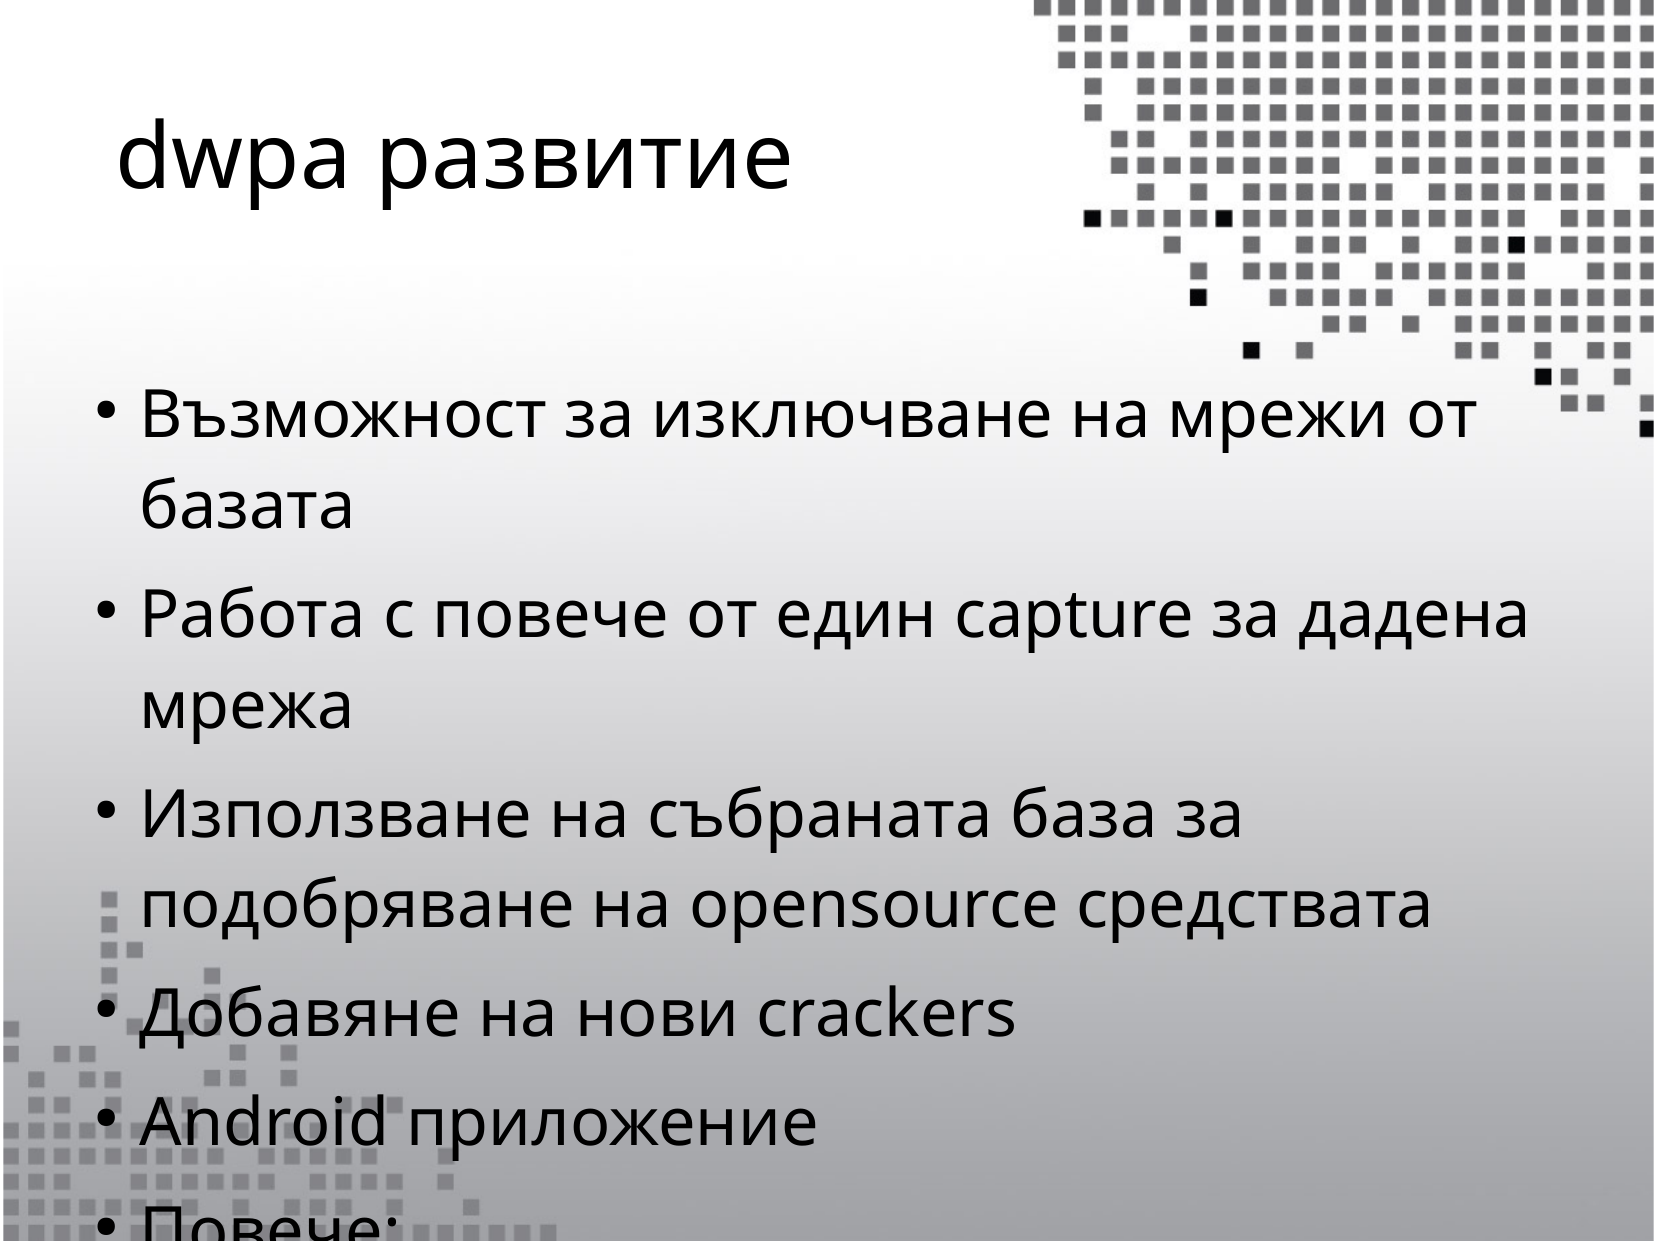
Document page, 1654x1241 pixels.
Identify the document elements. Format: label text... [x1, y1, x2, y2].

picture [3, 0, 1654, 1241]
text_box Възможност за изключване на мрежи от базата Работа с повече от един capture за дадена мрежа Използване на събраната база за подобряване на opensource средствата Добавяне на нови crackers Android приложение Повече: http://svn.code.sf.net/p/dwpa/code/doc/TODO [86, 366, 1576, 1241]
title dwpa развитие [82, 49, 1571, 257]
